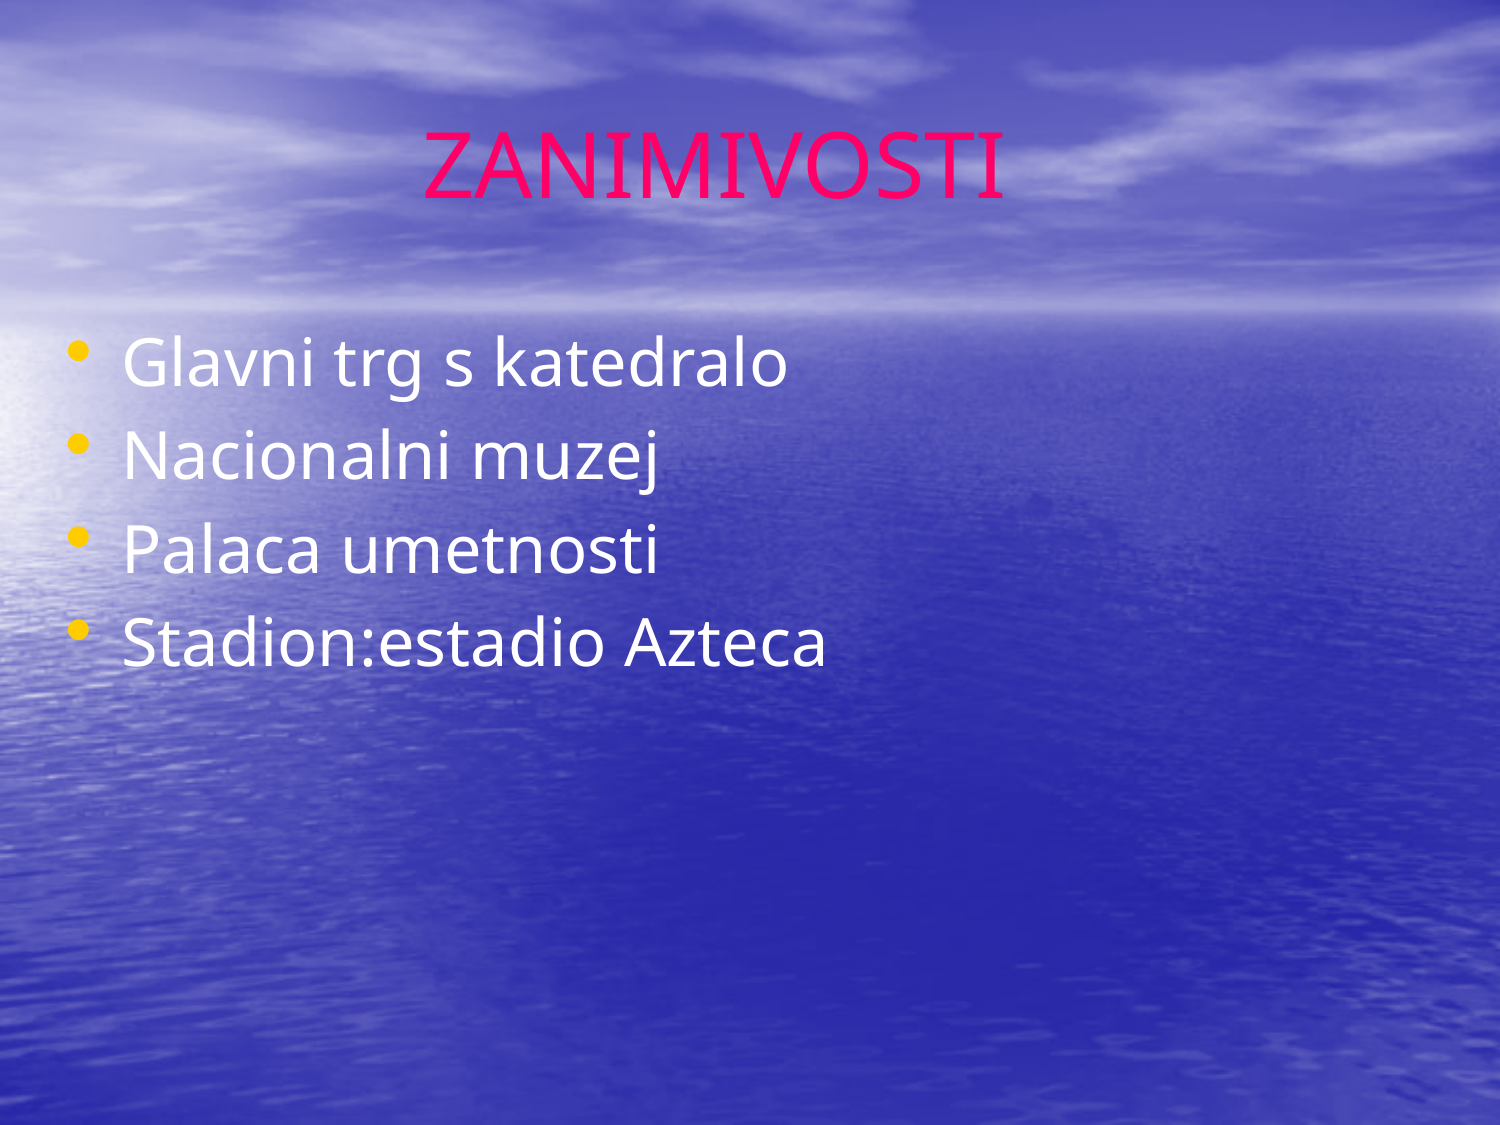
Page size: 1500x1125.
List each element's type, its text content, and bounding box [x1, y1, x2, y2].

title ZANIMIVOSTI [75, 47, 1425, 275]
picture [0, 0, 1500, 1125]
list Glavni trg s katedralo Nacionalni muzej Palaca umetnosti Stadion:estadio Azteca [50, 312, 1400, 988]
